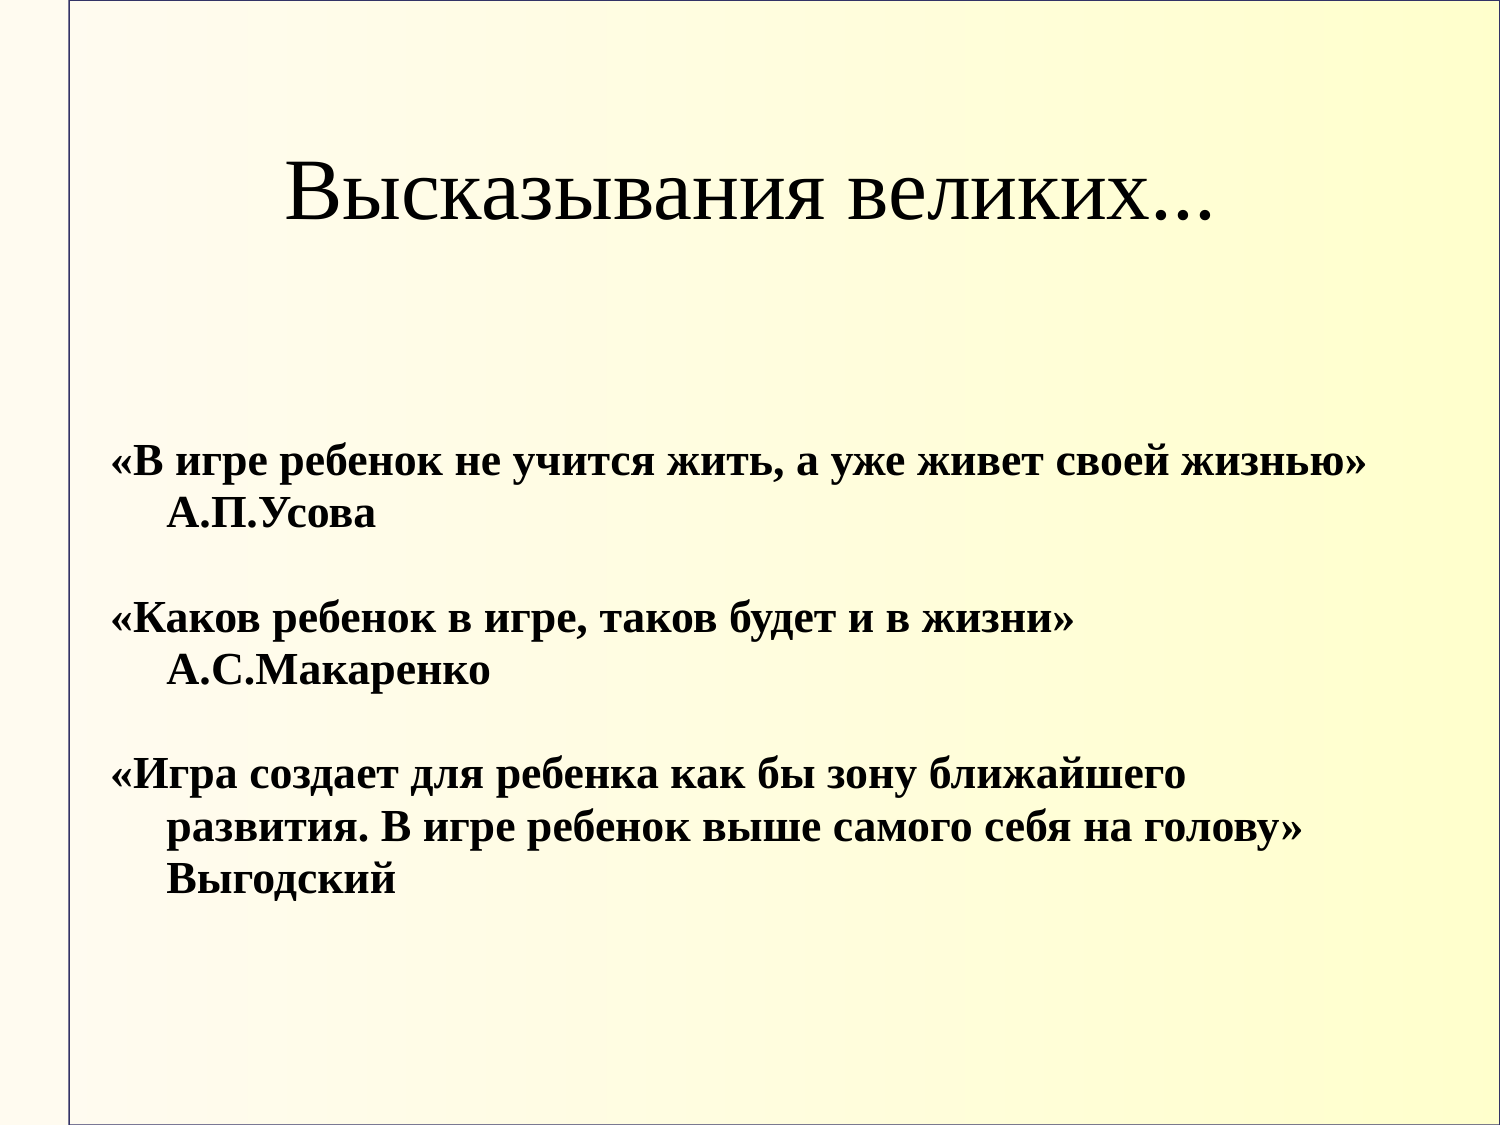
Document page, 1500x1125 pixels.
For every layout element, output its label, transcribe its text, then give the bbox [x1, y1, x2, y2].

subtitle «В игре ребенок не учится жить, а уже живет своей жизнью» А.П.Усова «Каков ребенок в игре, таков будет и в жизни» А.С.Макаренко «Игра создает для ребенка как бы зону ближайшего развития. В игре ребенок выше самого себя на голову» Выгодский [110, 312, 1392, 1022]
picture [0, 0, 68, 1125]
title Высказывания великих... [110, 93, 1392, 282]
